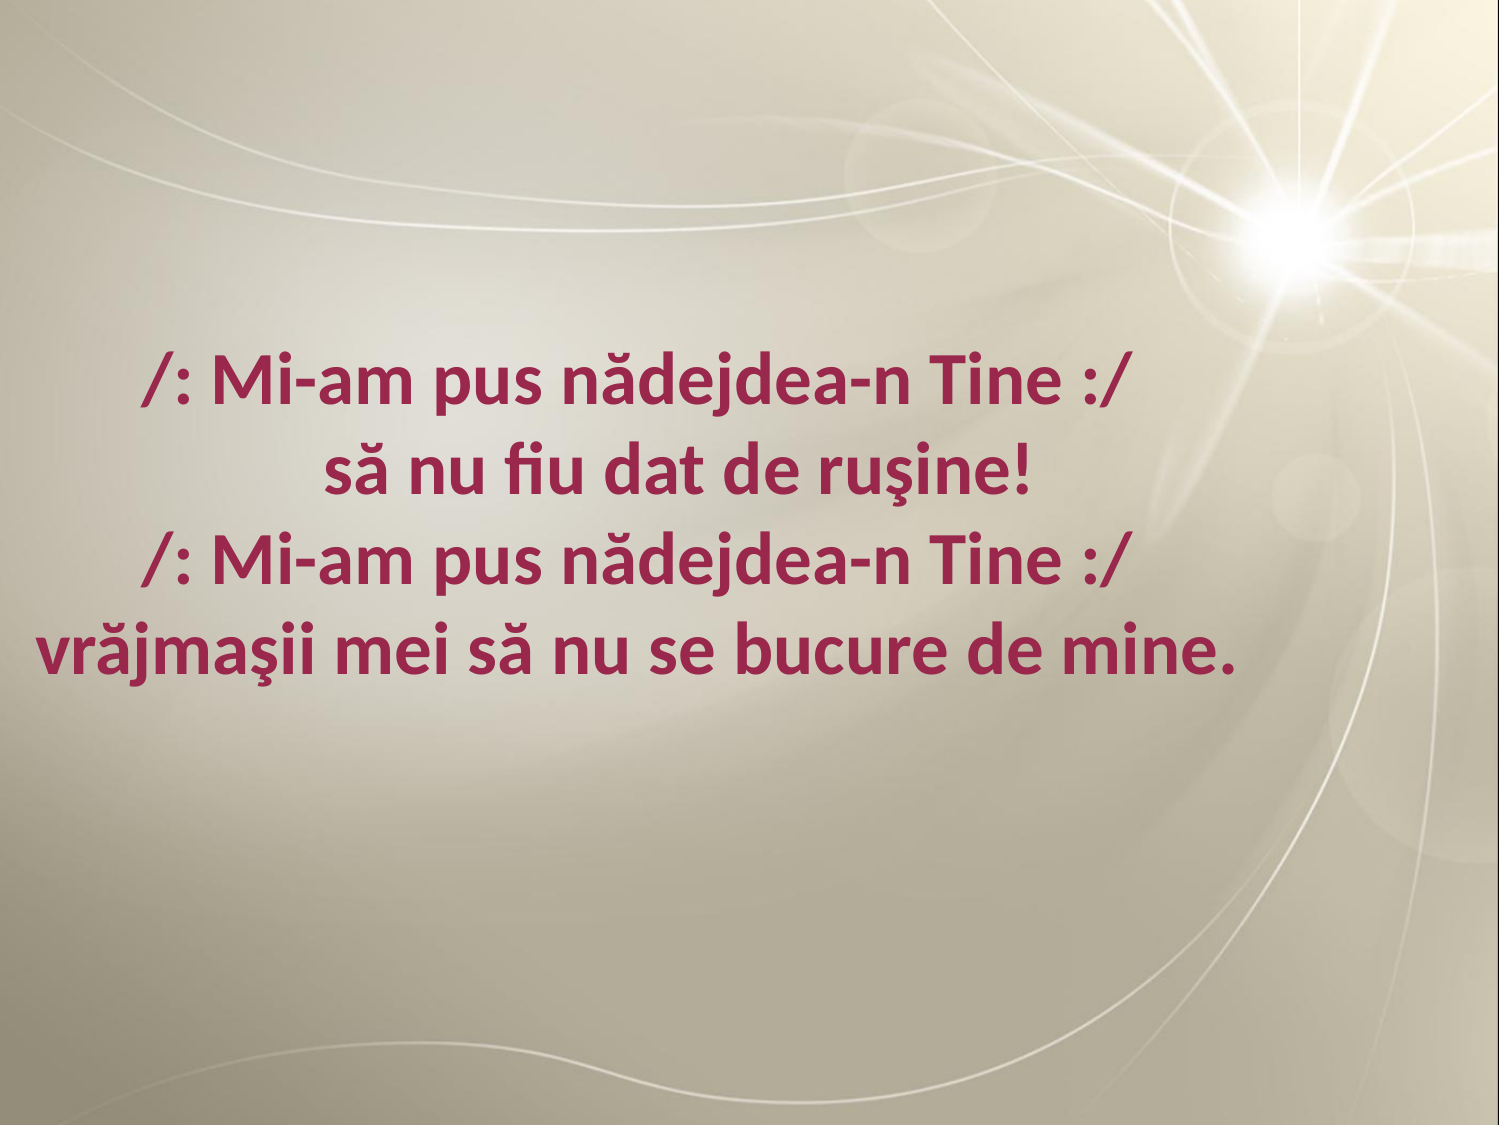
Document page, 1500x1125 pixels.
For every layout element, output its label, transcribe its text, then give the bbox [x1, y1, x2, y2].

picture [0, 0, 1499, 1125]
title /: Mi-am pus nădejdea-n Tine :/ să nu fiu dat de ruşine! /: Mi-am pus nădejdea-n Tine :/ vrăjmaşii mei să nu se bucure de mine. [13, 259, 1262, 760]
